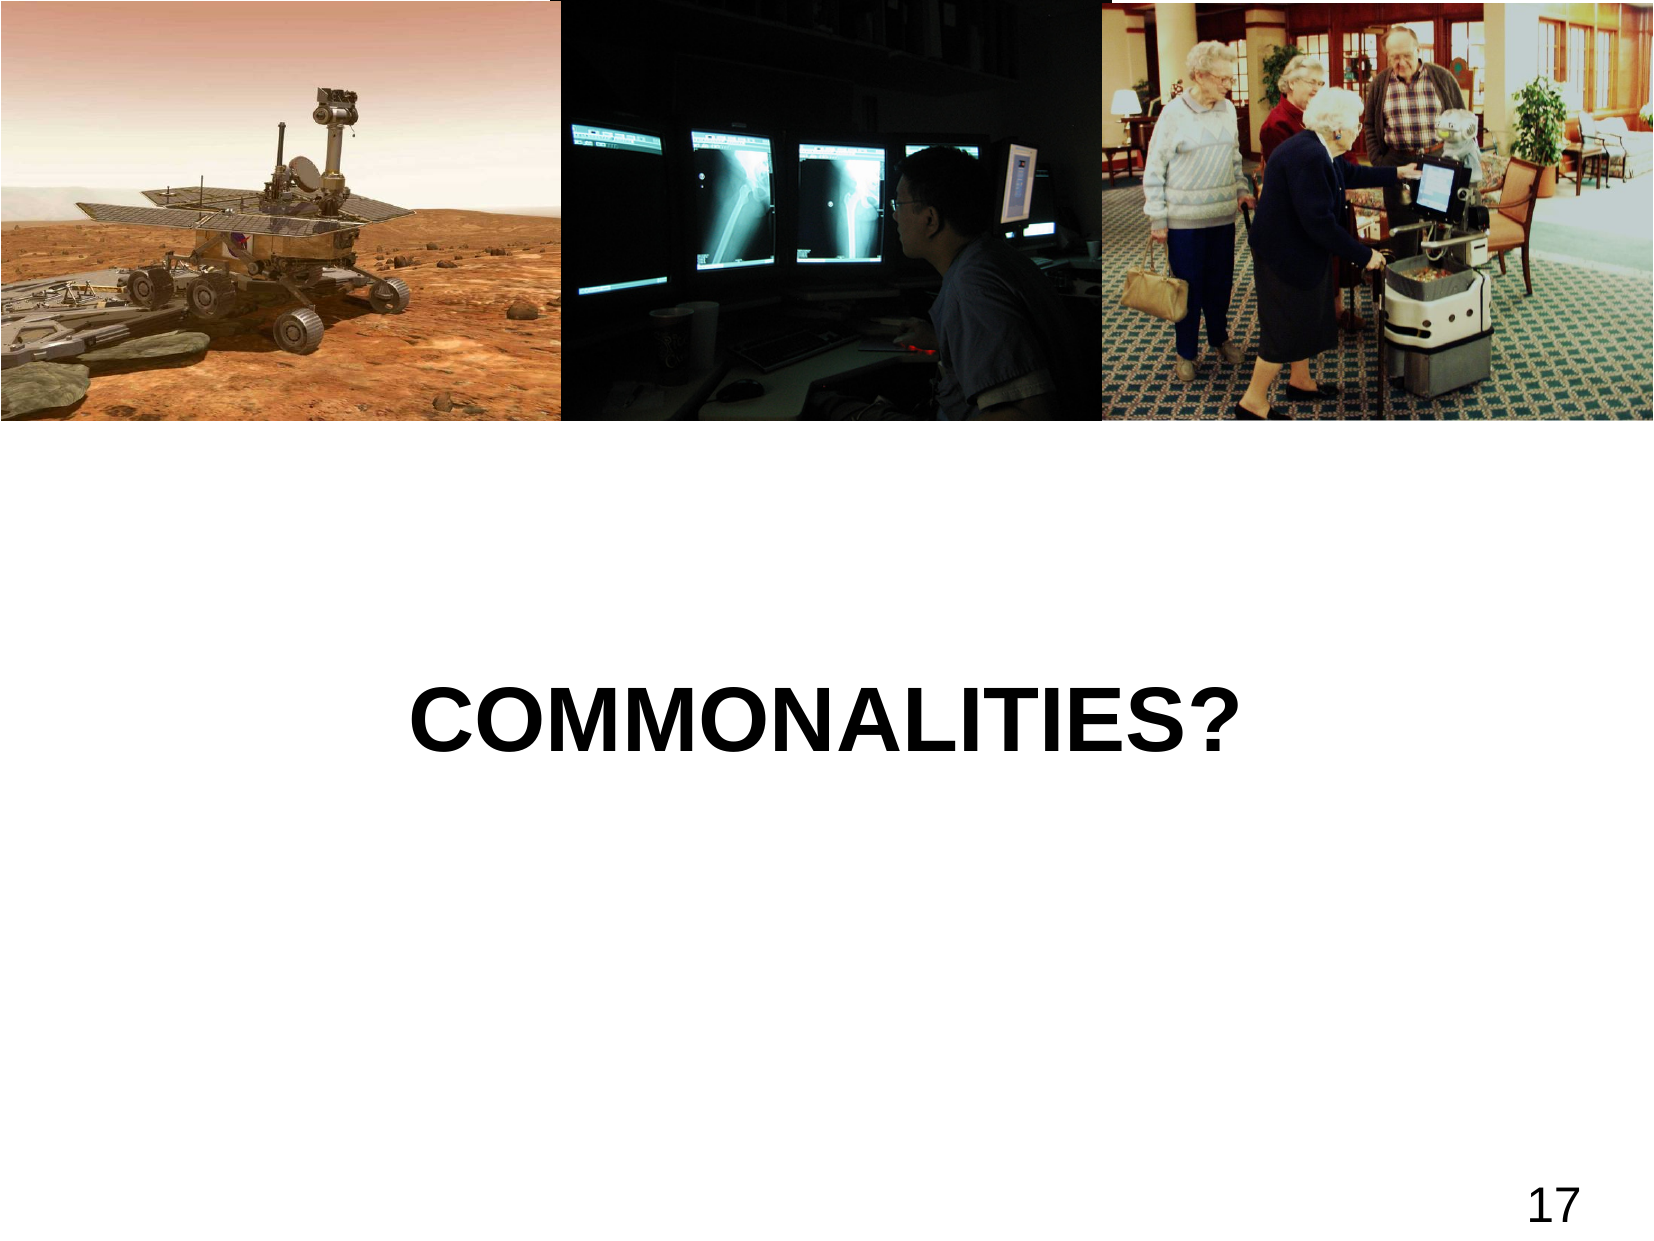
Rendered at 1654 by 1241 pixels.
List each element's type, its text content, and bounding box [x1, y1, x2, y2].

title COMMONALITIES? [82, 623, 1571, 817]
picture [1, 0, 1653, 421]
